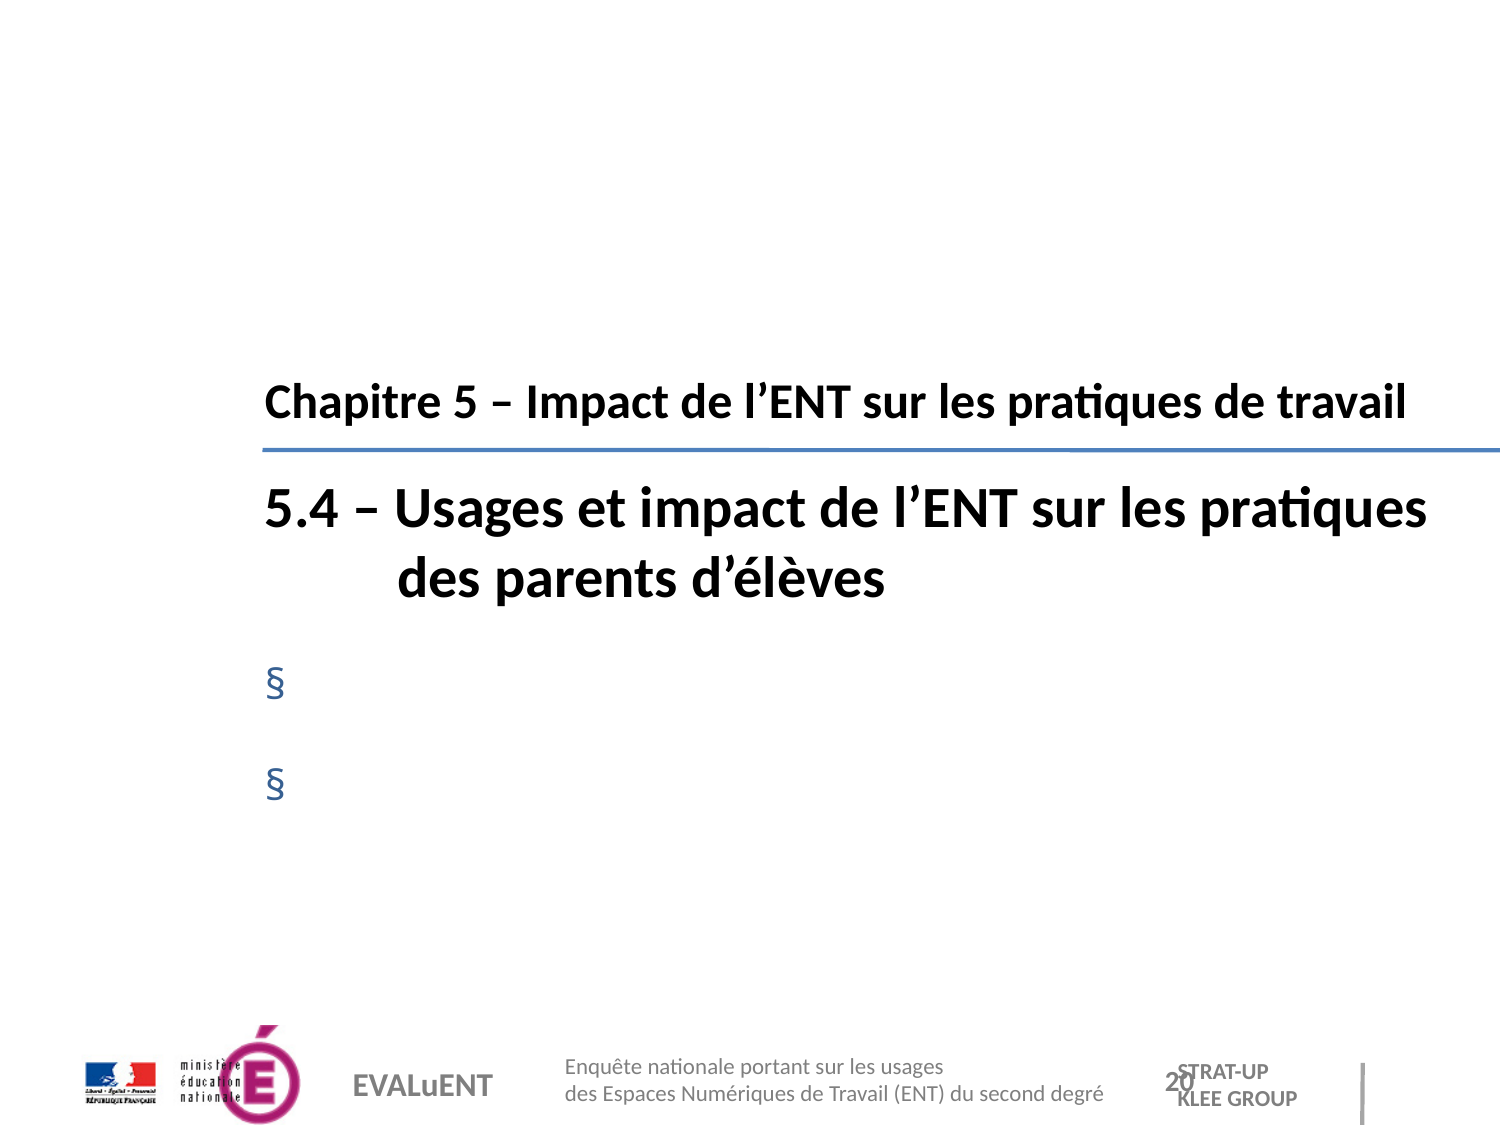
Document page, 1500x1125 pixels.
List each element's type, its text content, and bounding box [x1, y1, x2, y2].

text_box Chapitre 5 – Impact de l’ENT sur les pratiques de travail 5.4 – Usages et impact de l’ENT sur les pratiques des parents d’élèves [249, 361, 1500, 813]
text_box [1074, 1050, 1426, 1110]
